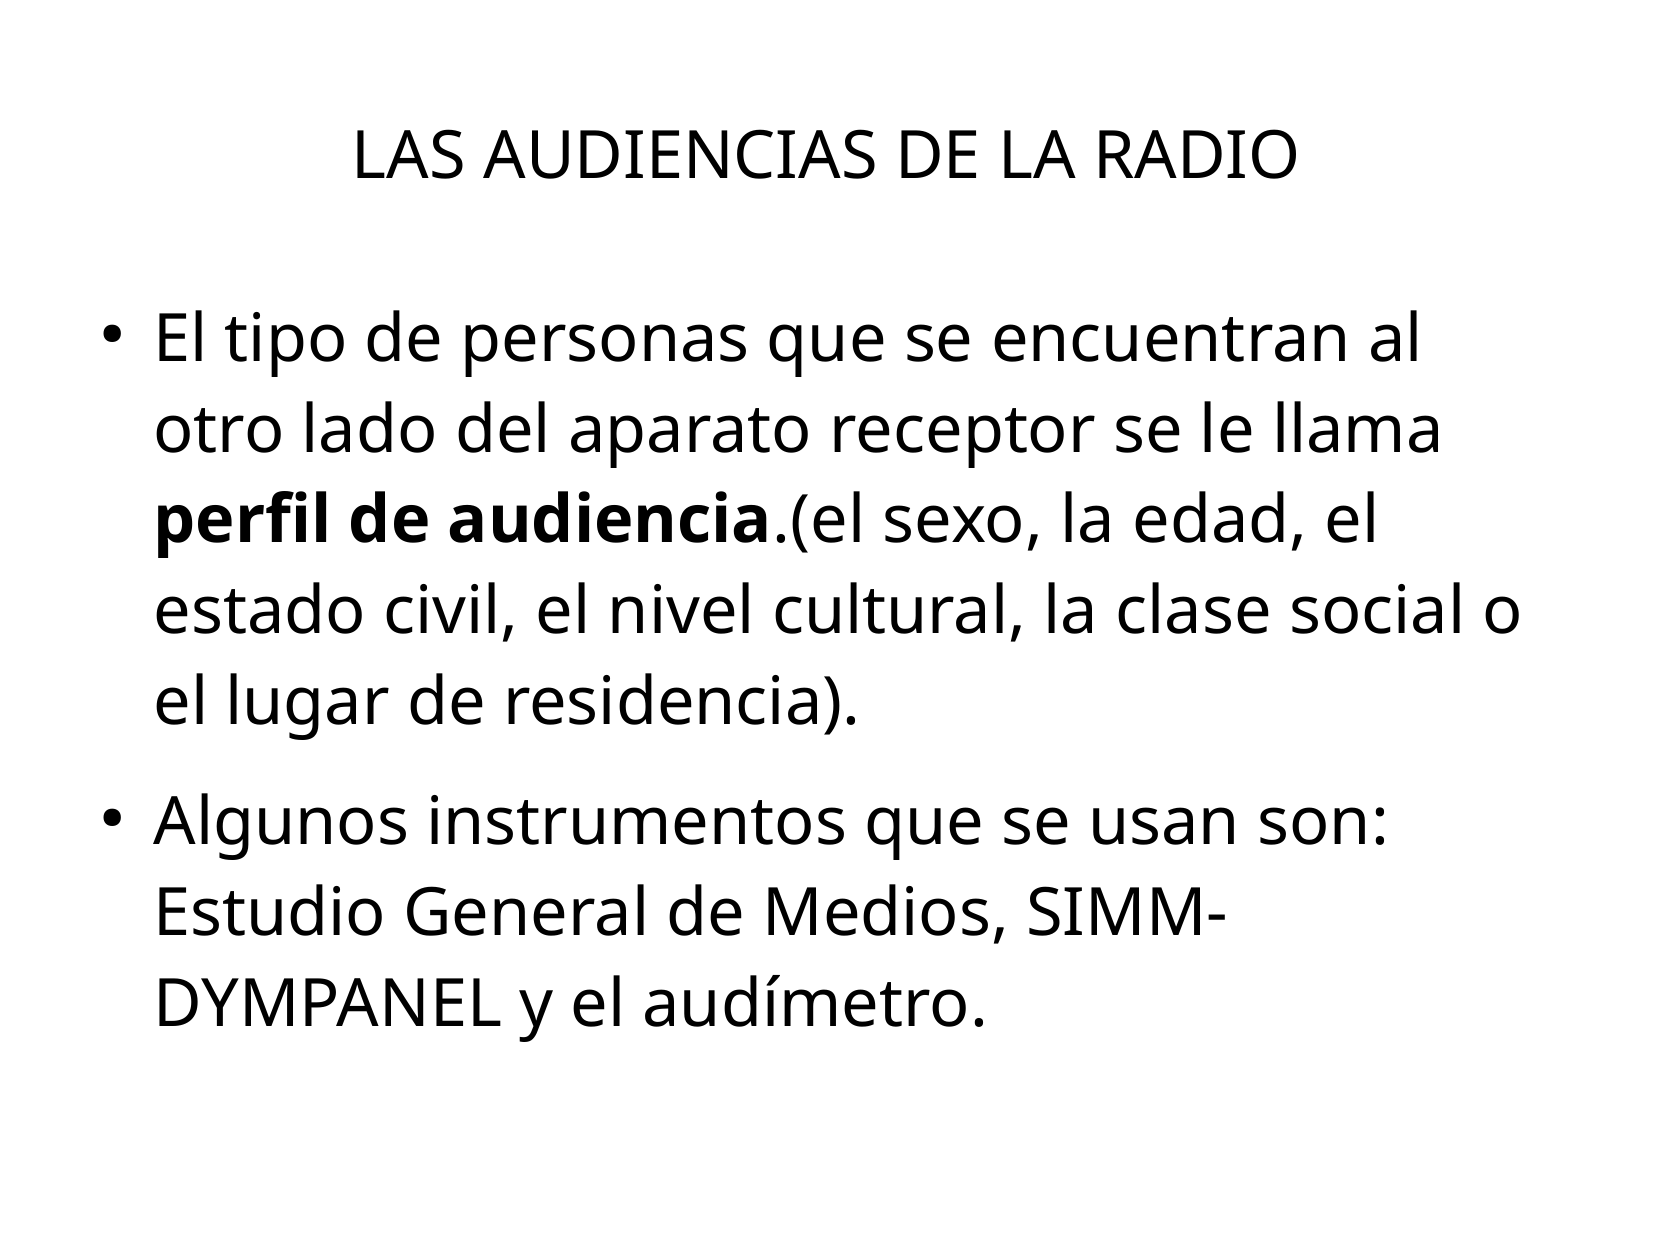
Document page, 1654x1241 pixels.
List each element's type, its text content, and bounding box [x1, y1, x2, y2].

title LAS AUDIENCIAS DE LA RADIO [82, 49, 1571, 257]
list El tipo de personas que se encuentran al otro lado del aparato receptor se le llama perfil de audiencia.(el sexo, la edad, el estado civil, el nivel cultural, la clase social o el lugar de residencia). Algunos instrumentos que se usan son: Estudio General de Medios, SIMM-DYMPANEL y el audímetro. [82, 290, 1571, 1109]
